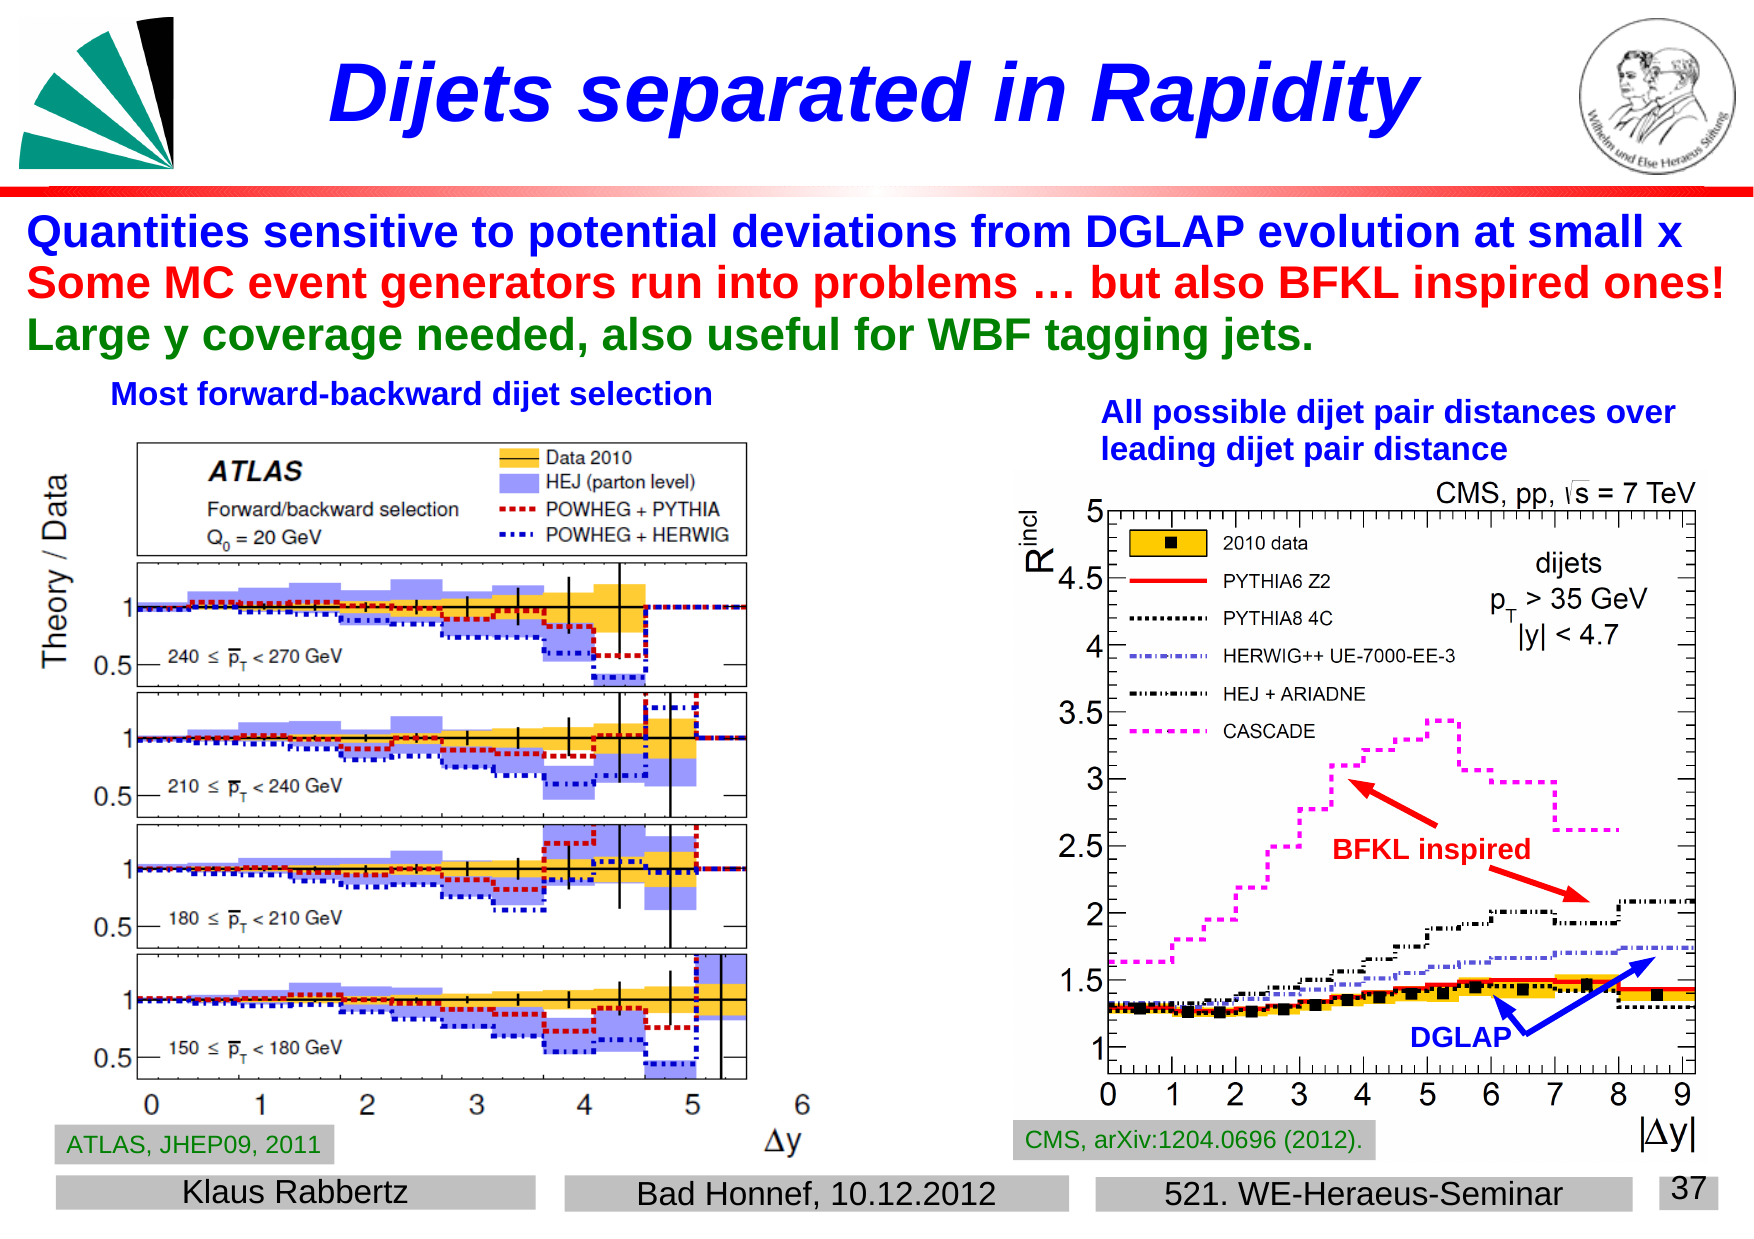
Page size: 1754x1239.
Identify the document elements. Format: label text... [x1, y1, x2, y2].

picture [34, 440, 751, 1081]
text_box BFKL inspired [1320, 827, 1545, 872]
picture [72, 1085, 818, 1168]
picture [1012, 470, 1708, 1163]
title Dijets separated in Rapidity [184, 0, 1564, 185]
picture [1579, 18, 1736, 175]
text_box DGLAP [1398, 1015, 1524, 1061]
text_box ATLAS, JHEP09, 2011 [54, 1124, 335, 1165]
picture [19, 17, 174, 171]
text_box Quantities sensitive to potential deviations from DGLAP evolution at small x Some MC event generators run into problems … but also BFKL inspired ones! Large y coverage needed, also useful for WBF tagging jets. [14, 199, 1739, 366]
text_box CMS, arXiv:1204.0696 (2012). [1013, 1120, 1376, 1161]
text_box Most forward-backward dijet selection [98, 369, 728, 418]
text_box All possible dijet pair distances over leading dijet pair distance [1088, 387, 1688, 474]
